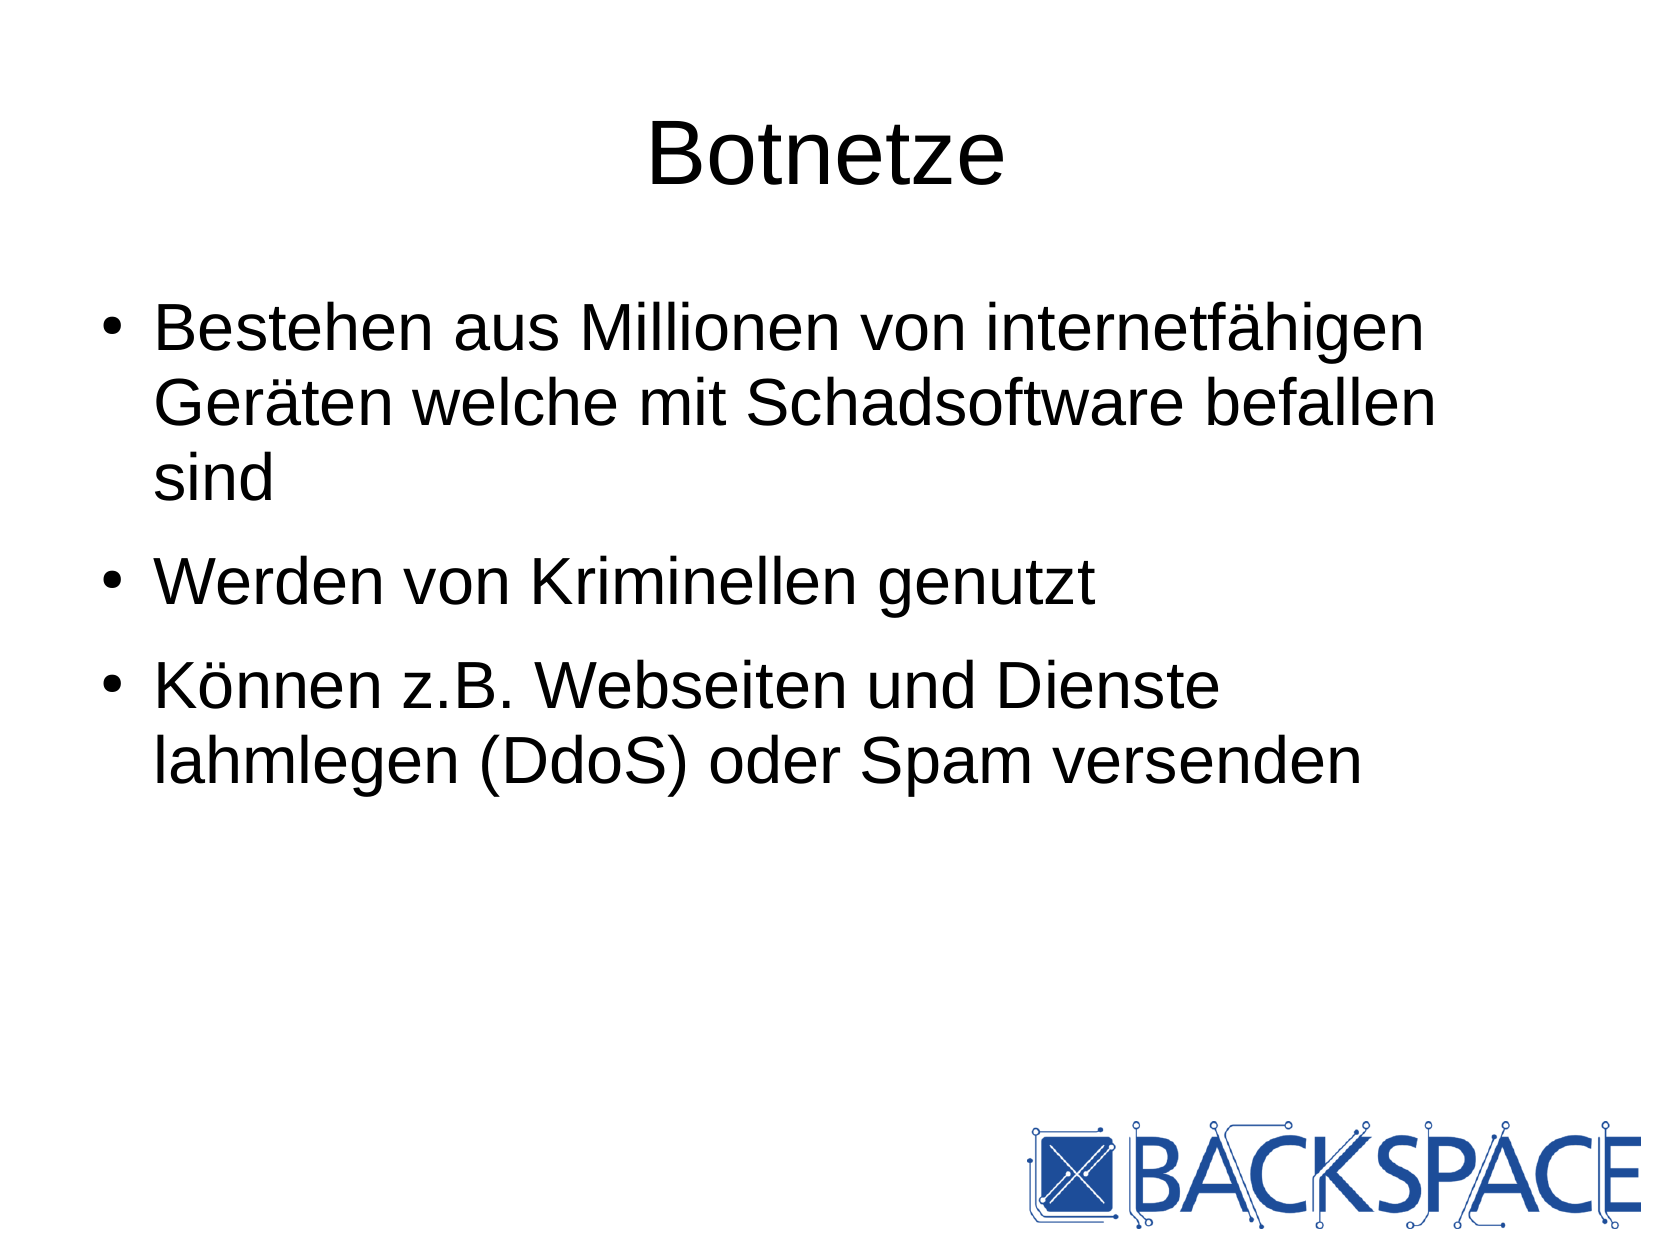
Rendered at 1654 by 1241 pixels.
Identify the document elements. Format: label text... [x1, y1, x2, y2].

list Bestehen aus Millionen von internetfähigen Geräten welche mit Schadsoftware befallen sind Werden von Kriminellen genutzt Können z.B. Webseiten und Dienste lahmlegen (DdoS) oder Spam versenden [82, 290, 1538, 1010]
title Botnetze [82, 49, 1571, 257]
picture [1027, 1121, 1641, 1229]
